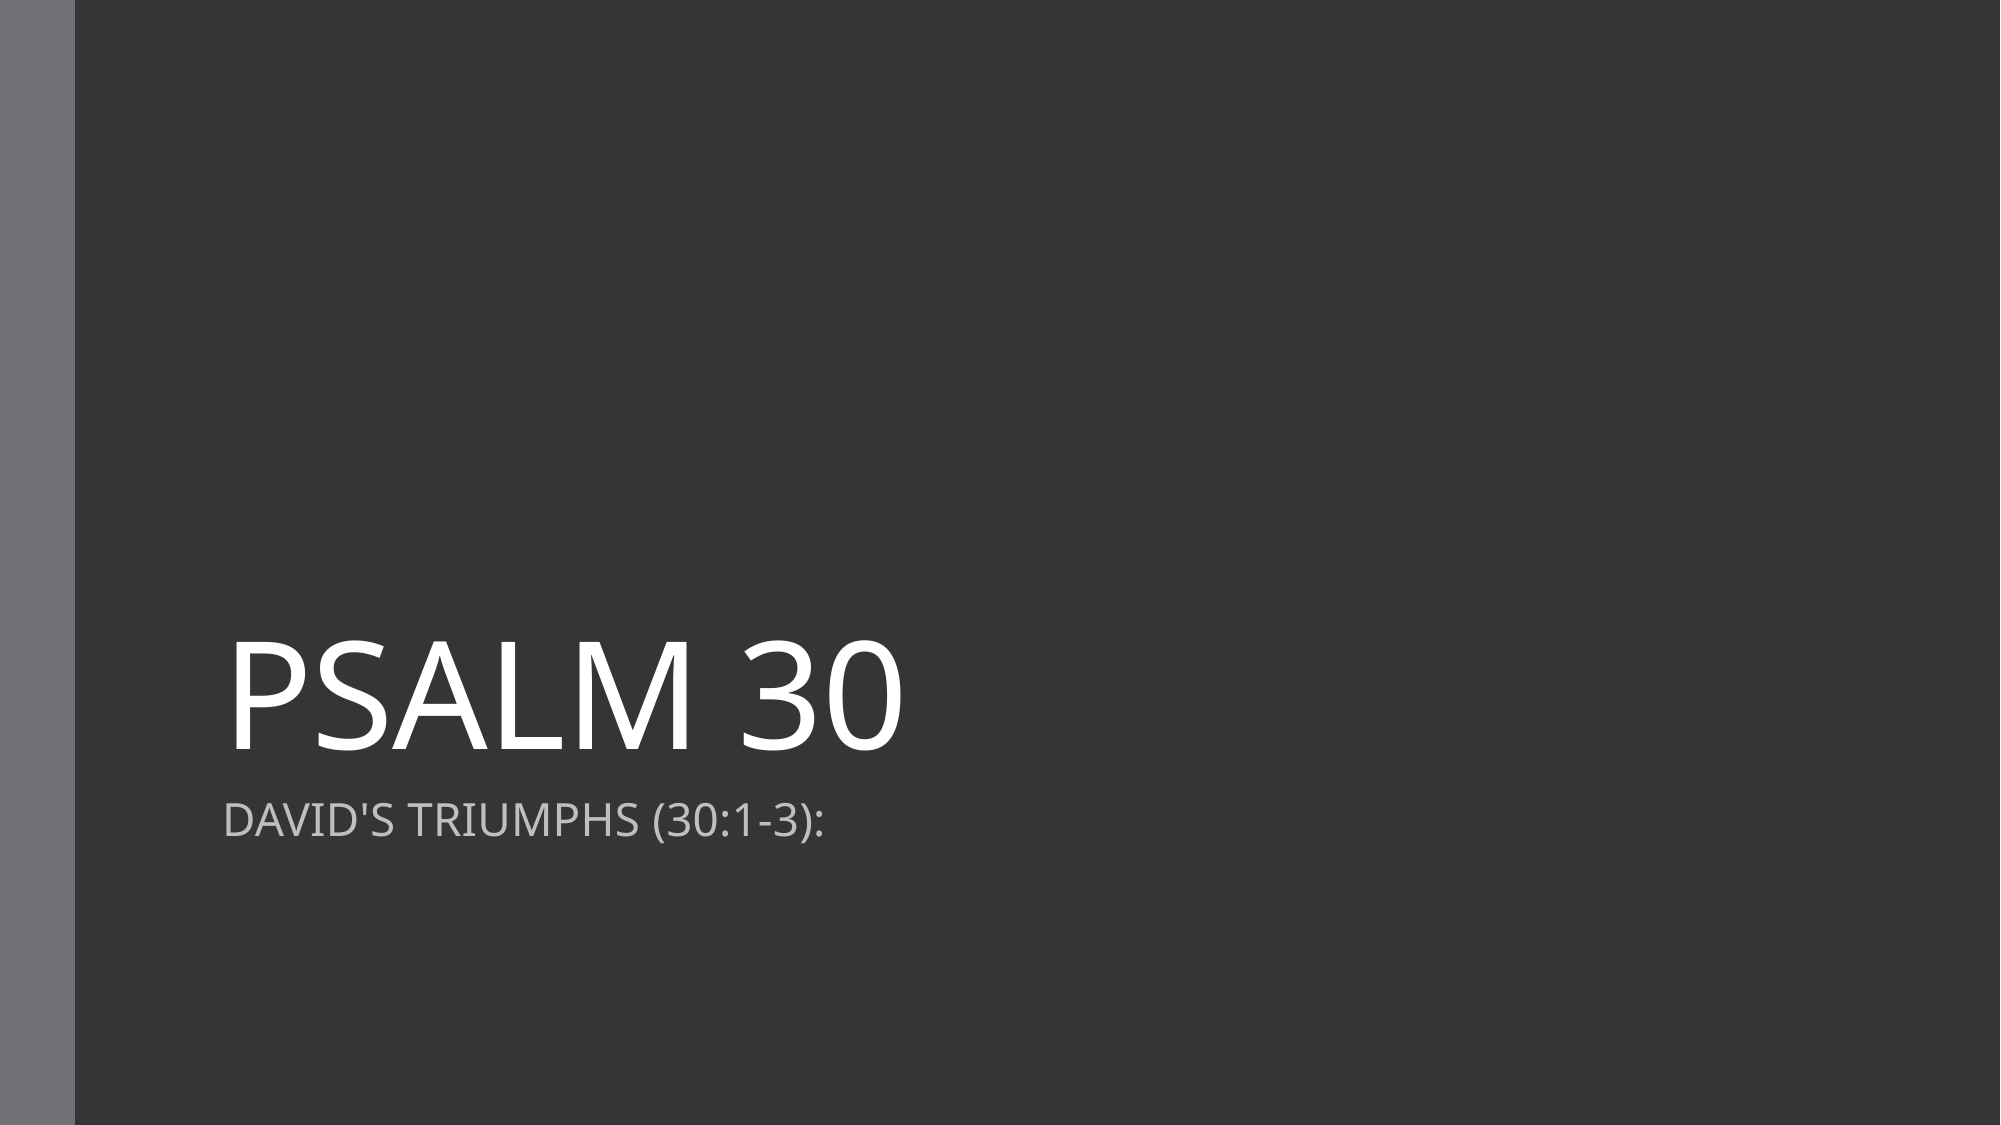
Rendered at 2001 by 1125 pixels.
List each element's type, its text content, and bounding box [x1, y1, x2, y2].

subtitle DAVID'S TRIUMPHS (30:1-3): [206, 787, 1752, 1066]
title PSALM 30 [206, 124, 1752, 787]
